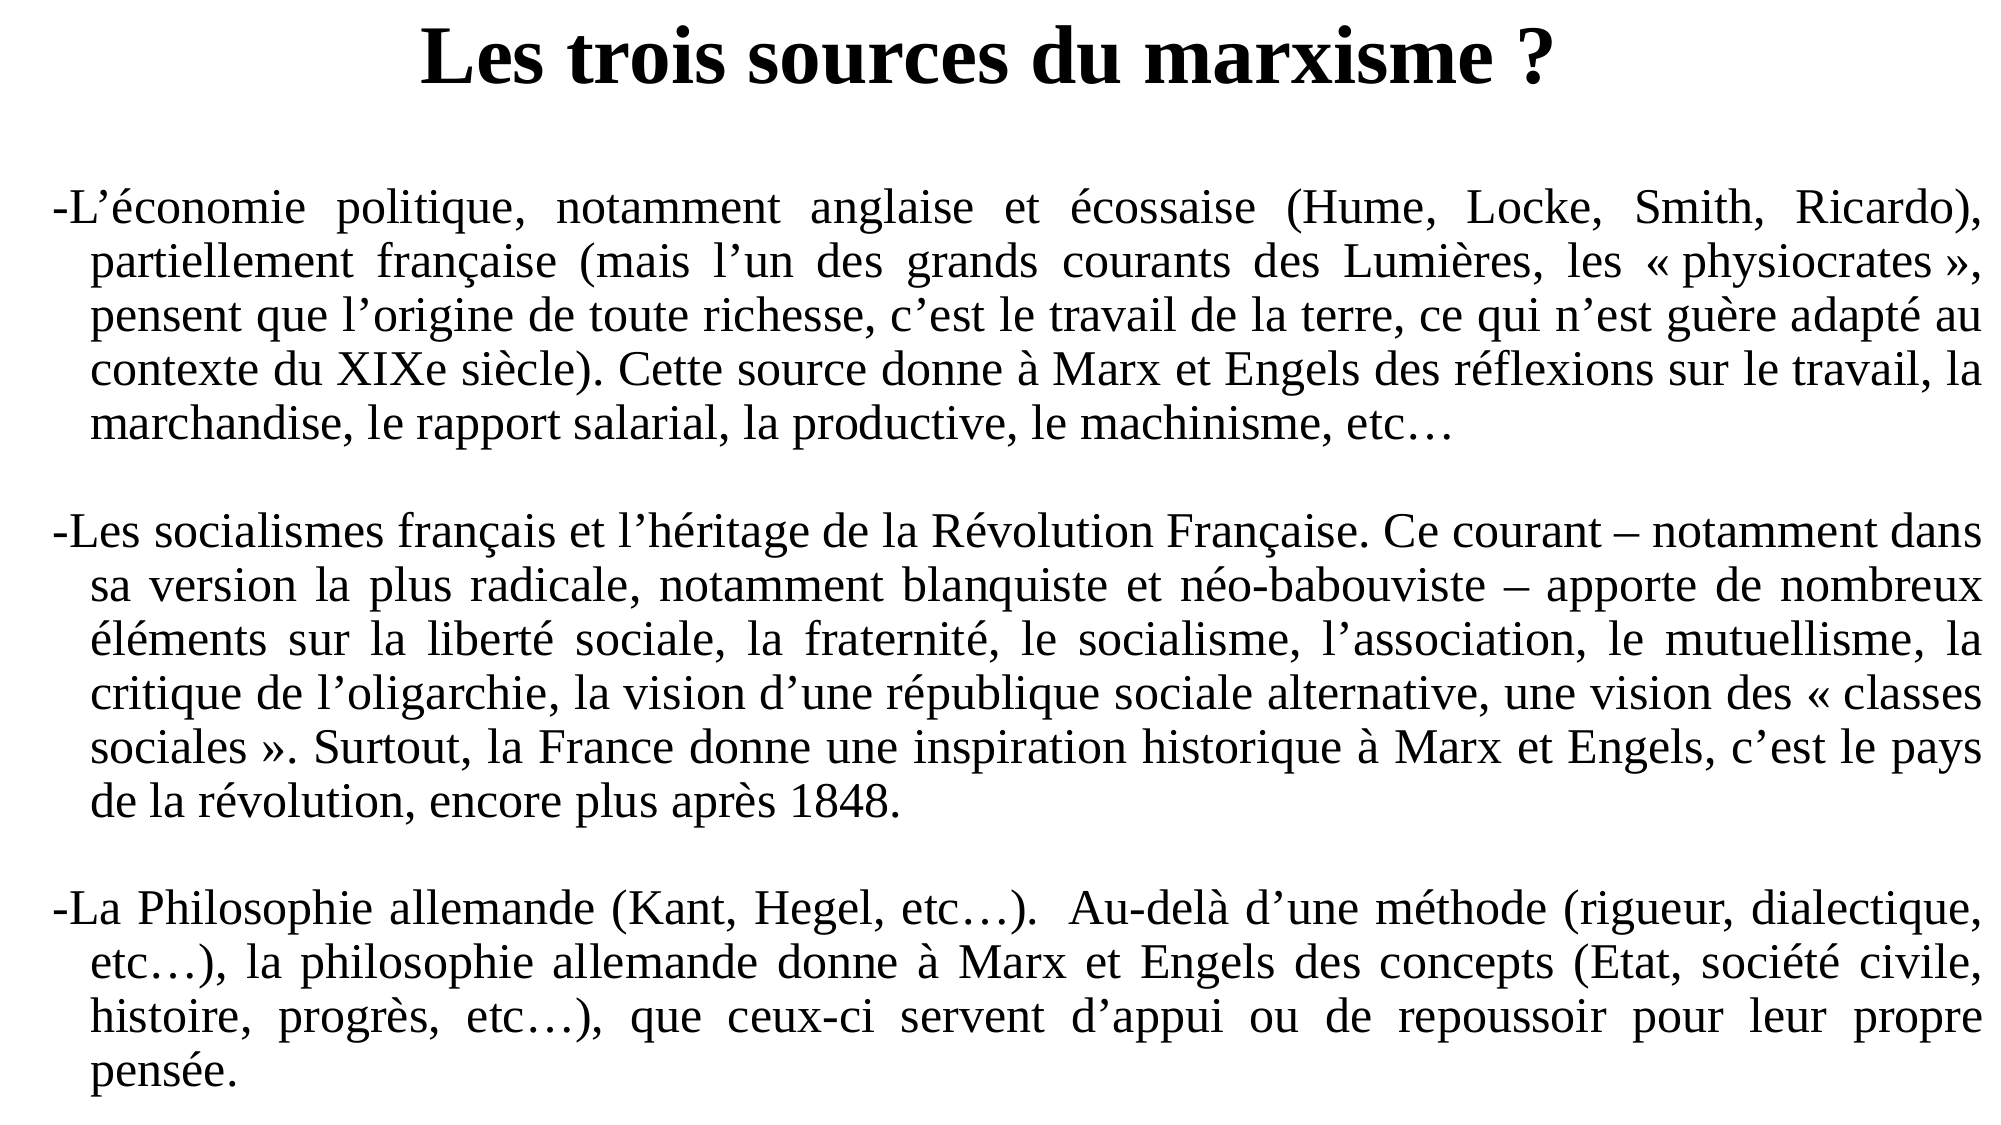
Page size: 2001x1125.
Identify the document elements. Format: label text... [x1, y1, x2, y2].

title Les trois sources du marxisme ? [249, 0, 1750, 114]
list -L’économie politique, notamment anglaise et écossaise (Hume, Locke, Smith, Ricardo), partiellement française (mais l’un des grands courants des Lumières, les « physiocrates », pensent que l’origine de toute richesse, c’est le travail de la terre, ce qui n’est guère adapté au contexte du XIXe siècle). Cette source donne à Marx et Engels des réflexions sur le travail, la marchandise, le rapport salarial, la productive, le machinisme, etc… -Les socialismes français et l’héritage de la Révolution Française. Ce courant – notamment dans sa version la plus radicale, notamment blanquiste et néo-babouviste – apporte de nombreux éléments sur la liberté sociale, la fraternité, le socialisme, l’association, le mutuellisme, la critique de l’oligarchie, la vision d’une république sociale alternative, une vision des « classes sociales ». Surtout, la France donne une inspiration historique à Marx et Engels, c’est le pays de la révolution, encore plus après 1848. -La Philosophie allemande (Kant, Hegel, etc…). Au-delà d’une méthode (rigueur, dialectique, etc…), la philosophie allemande donne à Marx et Engels des concepts (Etat, société civile, histoire, progrès, etc…), que ceux-ci servent d’appui ou de repoussoir pour leur propre pensée. [0, 172, 2000, 1125]
